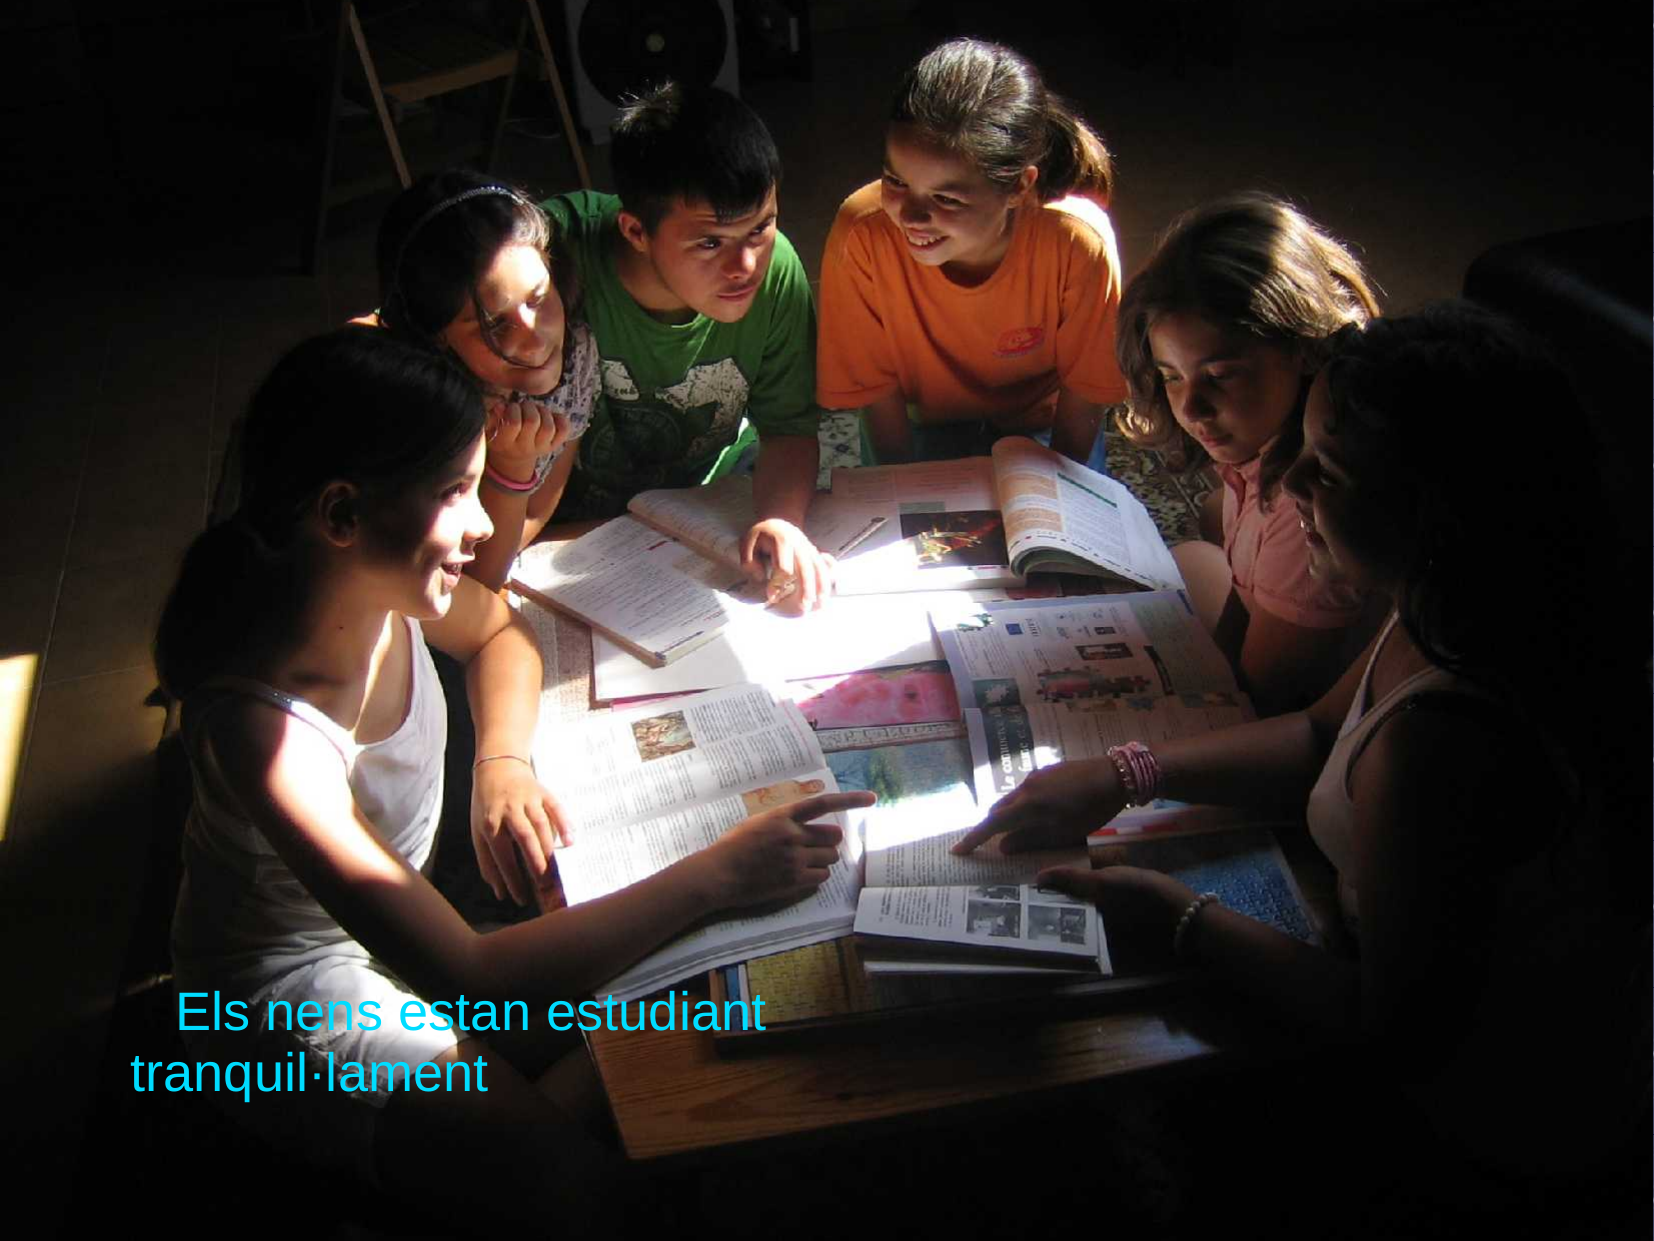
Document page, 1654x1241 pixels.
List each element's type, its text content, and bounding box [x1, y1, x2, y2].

picture [0, 0, 1654, 1241]
text_box Els nens estan estudiant tranquil·lament [100, 974, 916, 1152]
